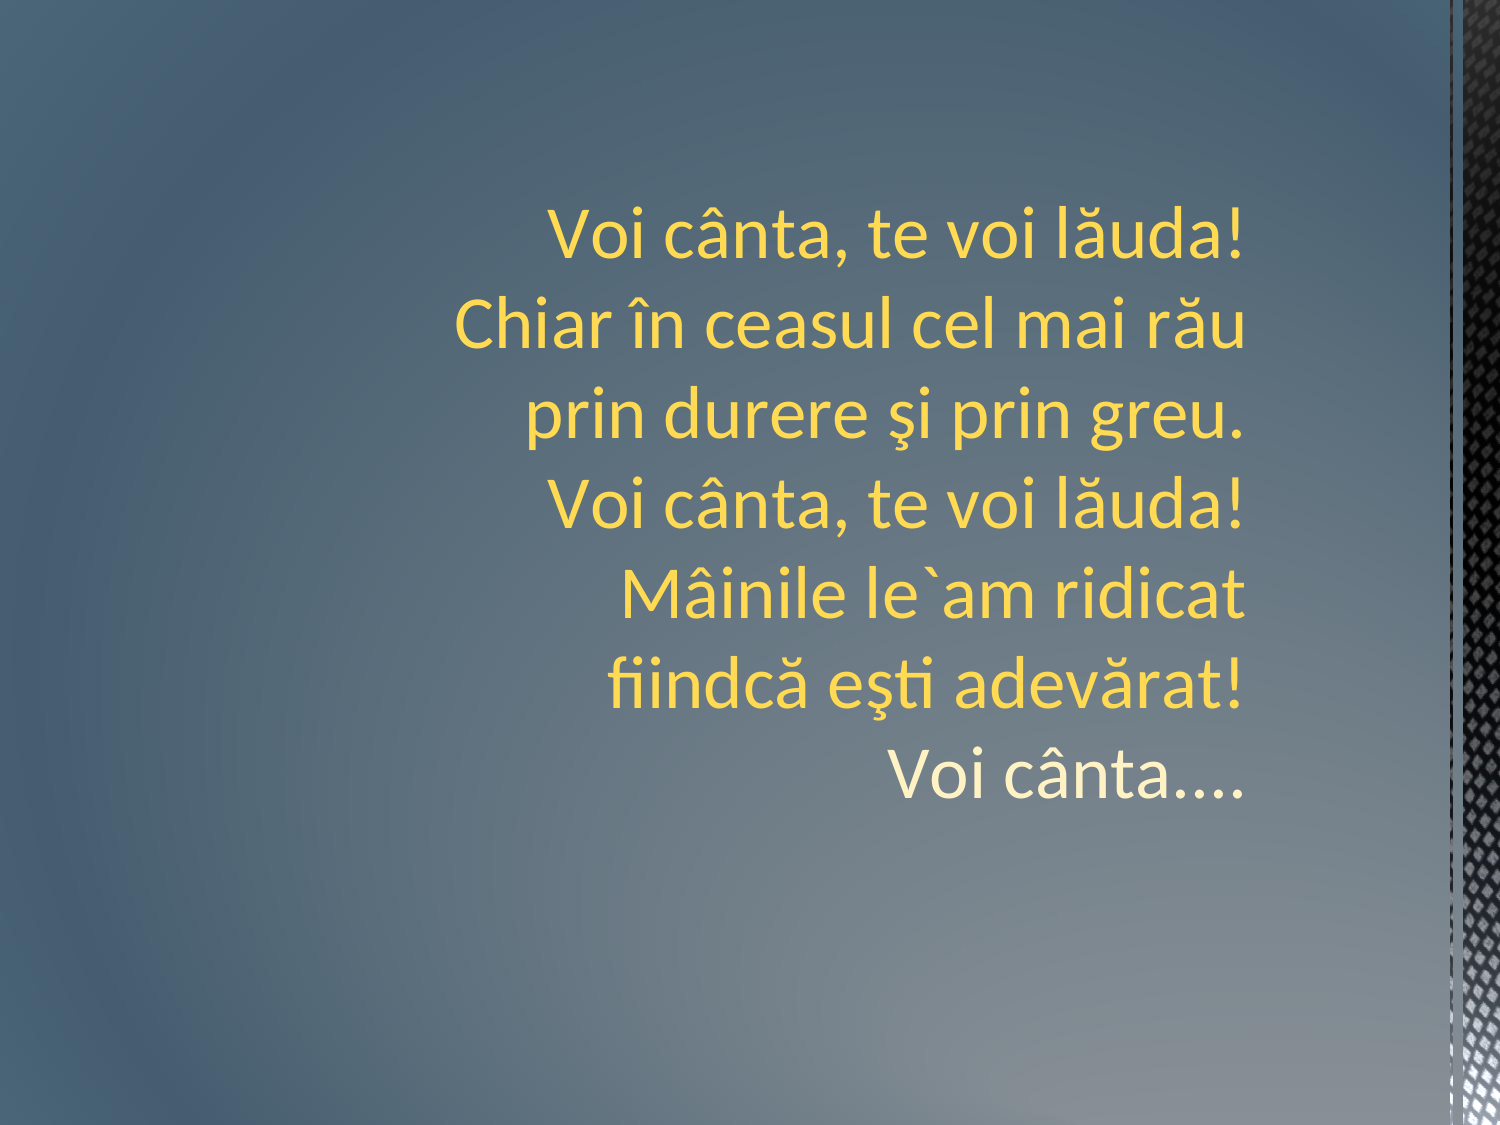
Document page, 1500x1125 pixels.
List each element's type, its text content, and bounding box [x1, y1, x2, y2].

title Voi cânta, te voi lăuda! Chiar în ceasul cel mai rău prin durere şi prin greu. Voi cânta, te voi lăuda! Mâinile le`am ridicat fiindcă eşti adevărat! Voi cânta.... [287, 74, 1263, 1013]
picture [0, 0, 1500, 1125]
